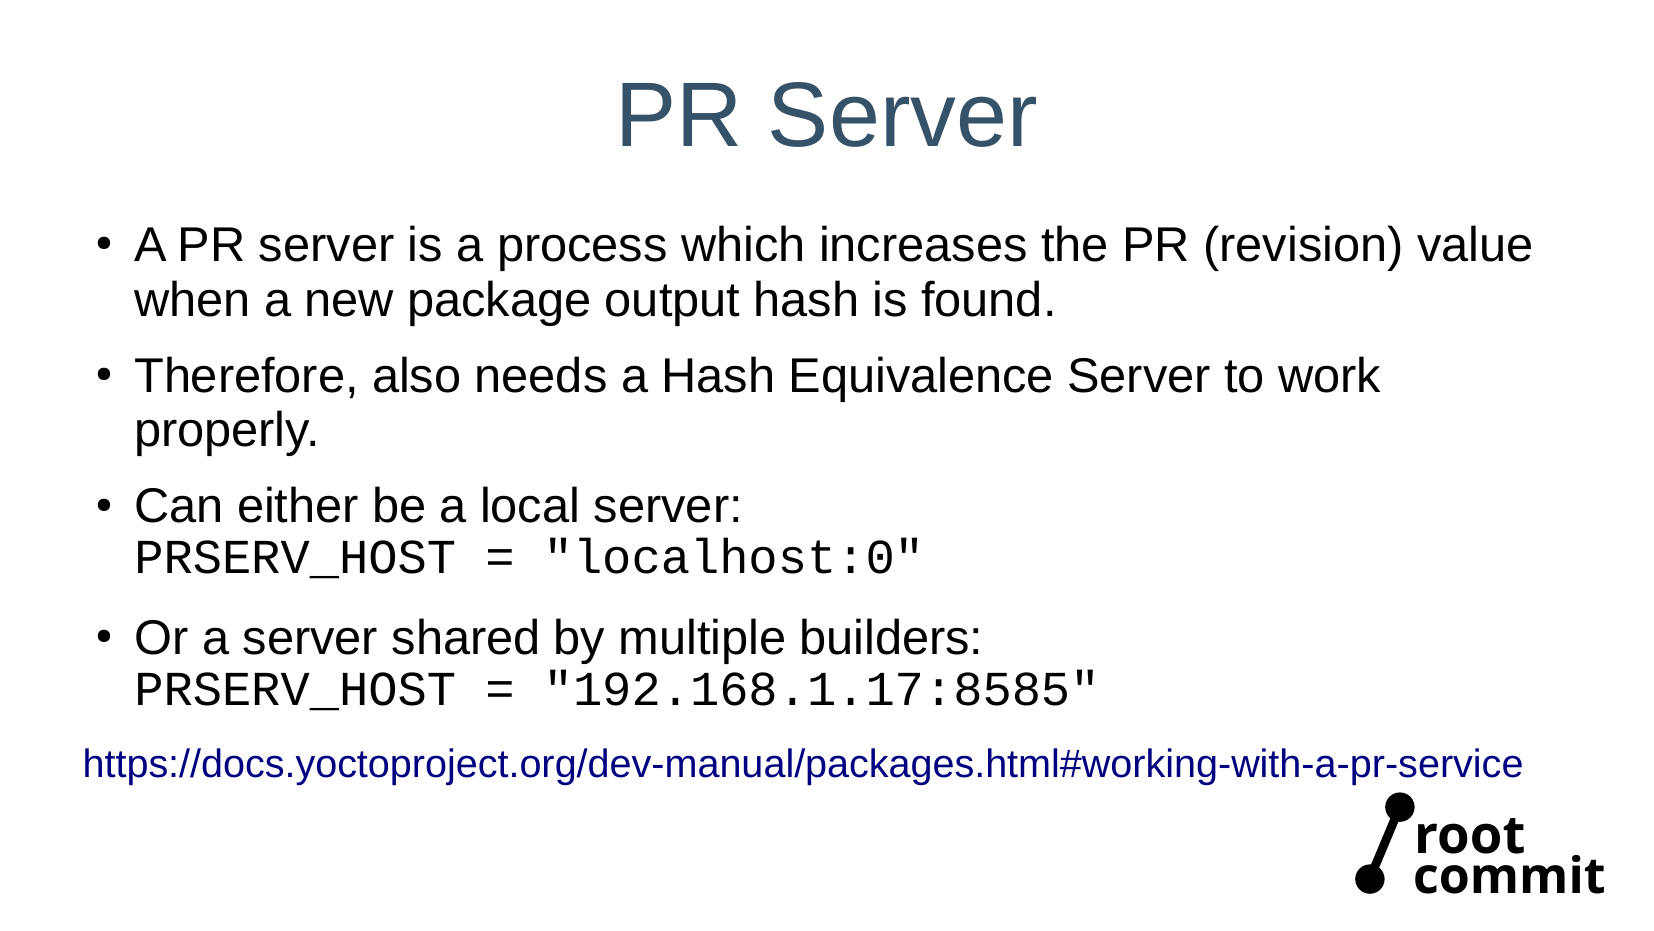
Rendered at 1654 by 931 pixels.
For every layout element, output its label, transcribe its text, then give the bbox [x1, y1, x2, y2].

title PR Server [82, 37, 1571, 193]
list A PR server is a process which increases the PR (revision) value when a new package output hash is found. Therefore, also needs a Hash Equivalence Server to work properly. Can either be a local server: PRSERV_HOST = "localhost:0" Or a server shared by multiple builders: PRSERV_HOST = "192.168.1.17:8585" https://docs.yoctoproject.org/dev-manual/packages.html#working-with-a-pr-service [82, 217, 1571, 788]
